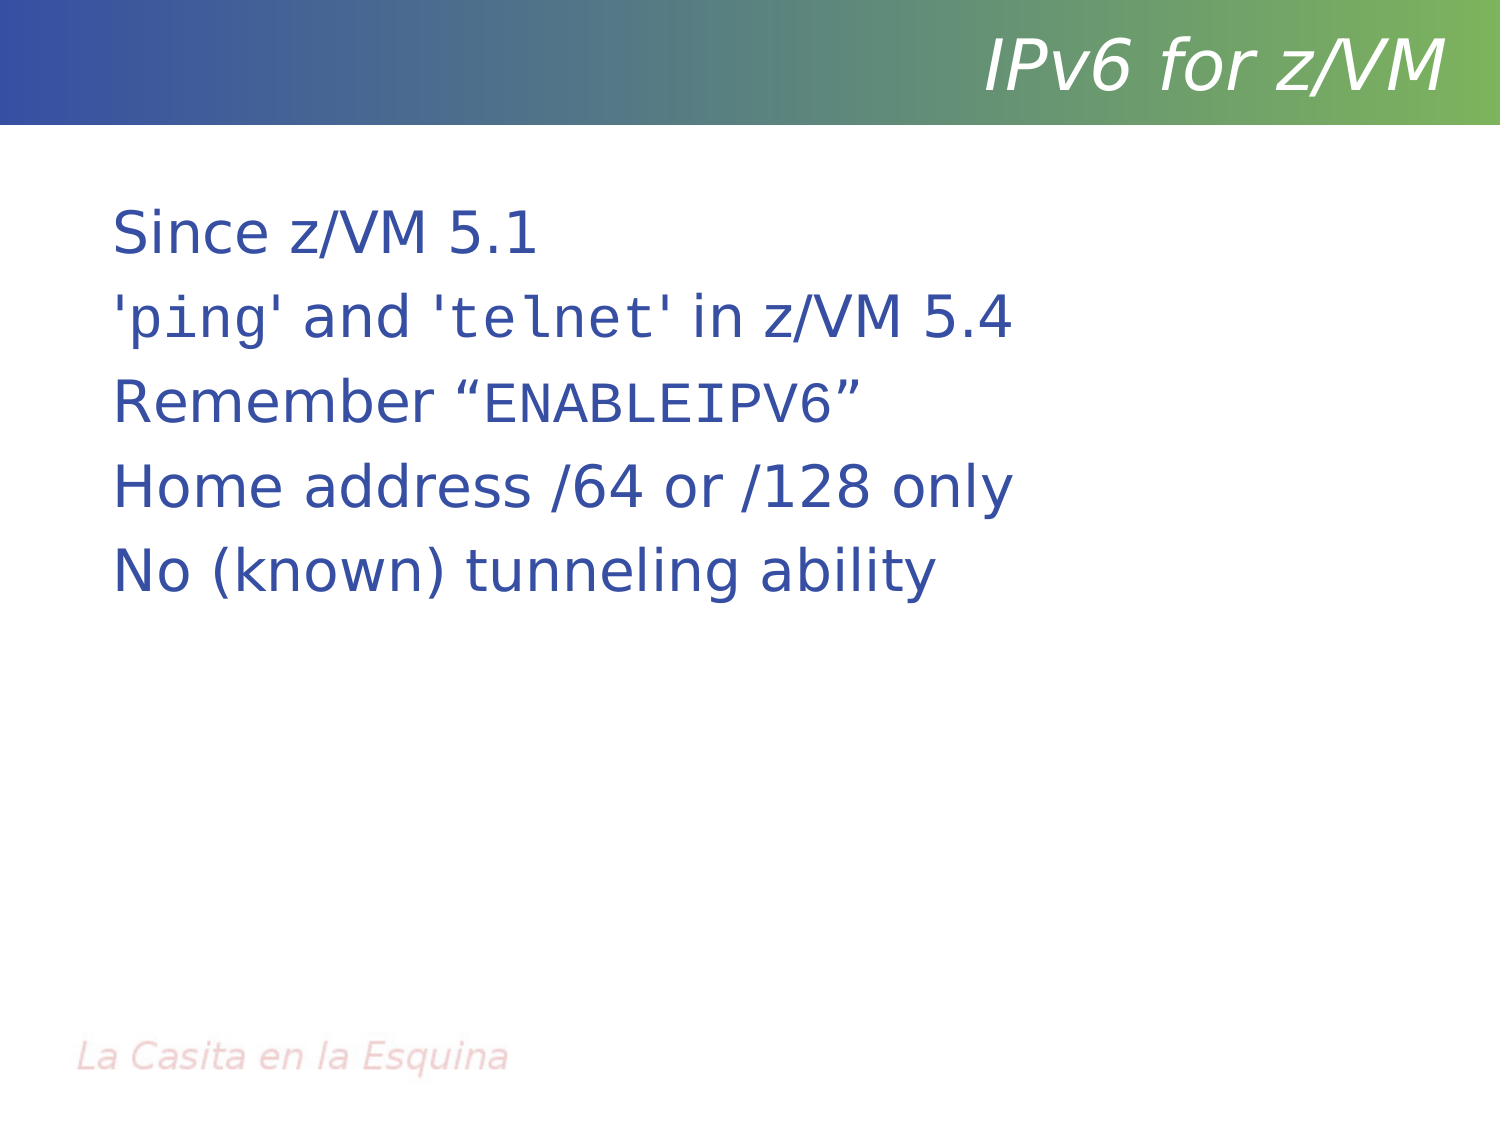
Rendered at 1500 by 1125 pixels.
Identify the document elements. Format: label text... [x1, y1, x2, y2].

picture [45, 1019, 545, 1095]
list Since z/VM 5.1 'ping' and 'telnet' in z/VM 5.4 Remember “ENABLEIPV6” Home address /64 or /128 only No (known) tunneling ability [70, 187, 1438, 988]
title IPv6 for z/VM [62, 12, 1463, 113]
